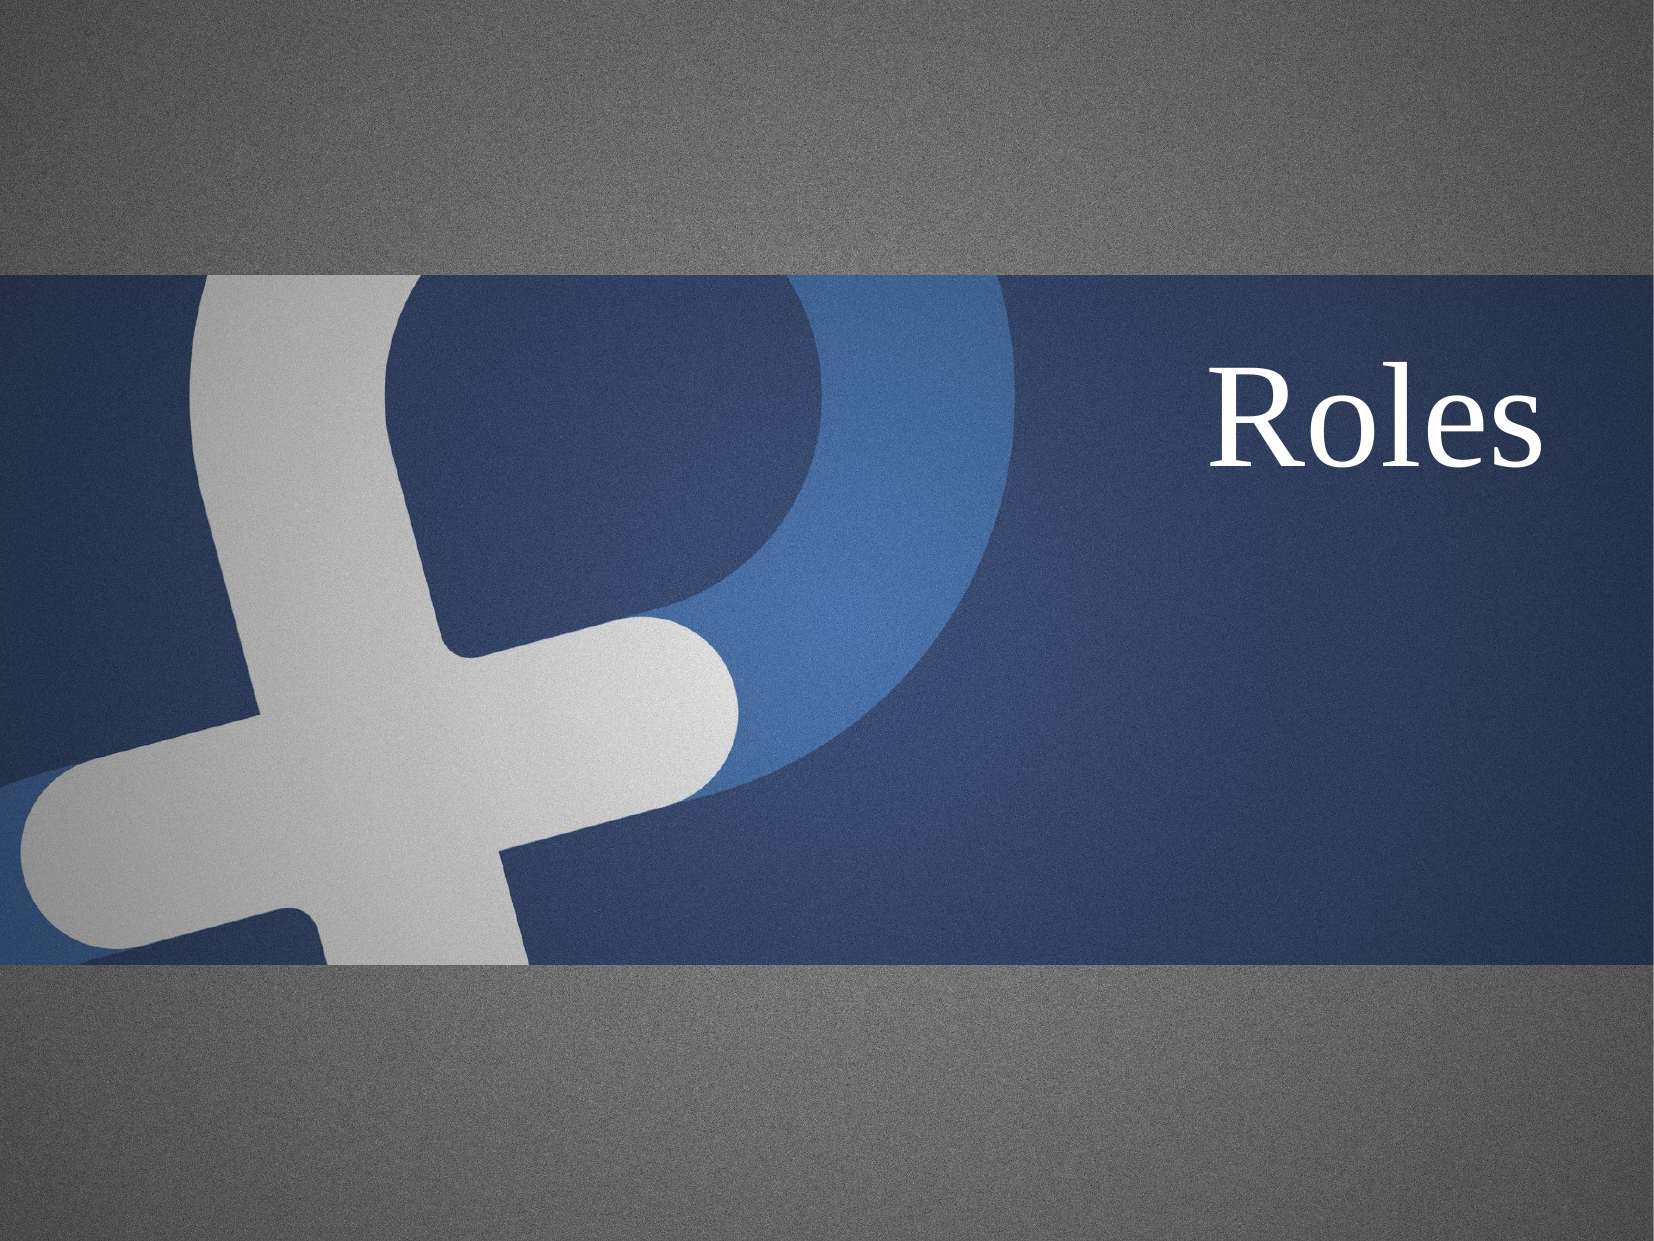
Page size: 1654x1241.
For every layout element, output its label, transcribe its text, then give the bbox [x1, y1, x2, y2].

text_box Roles [447, 315, 1563, 654]
picture [0, 0, 1654, 1241]
